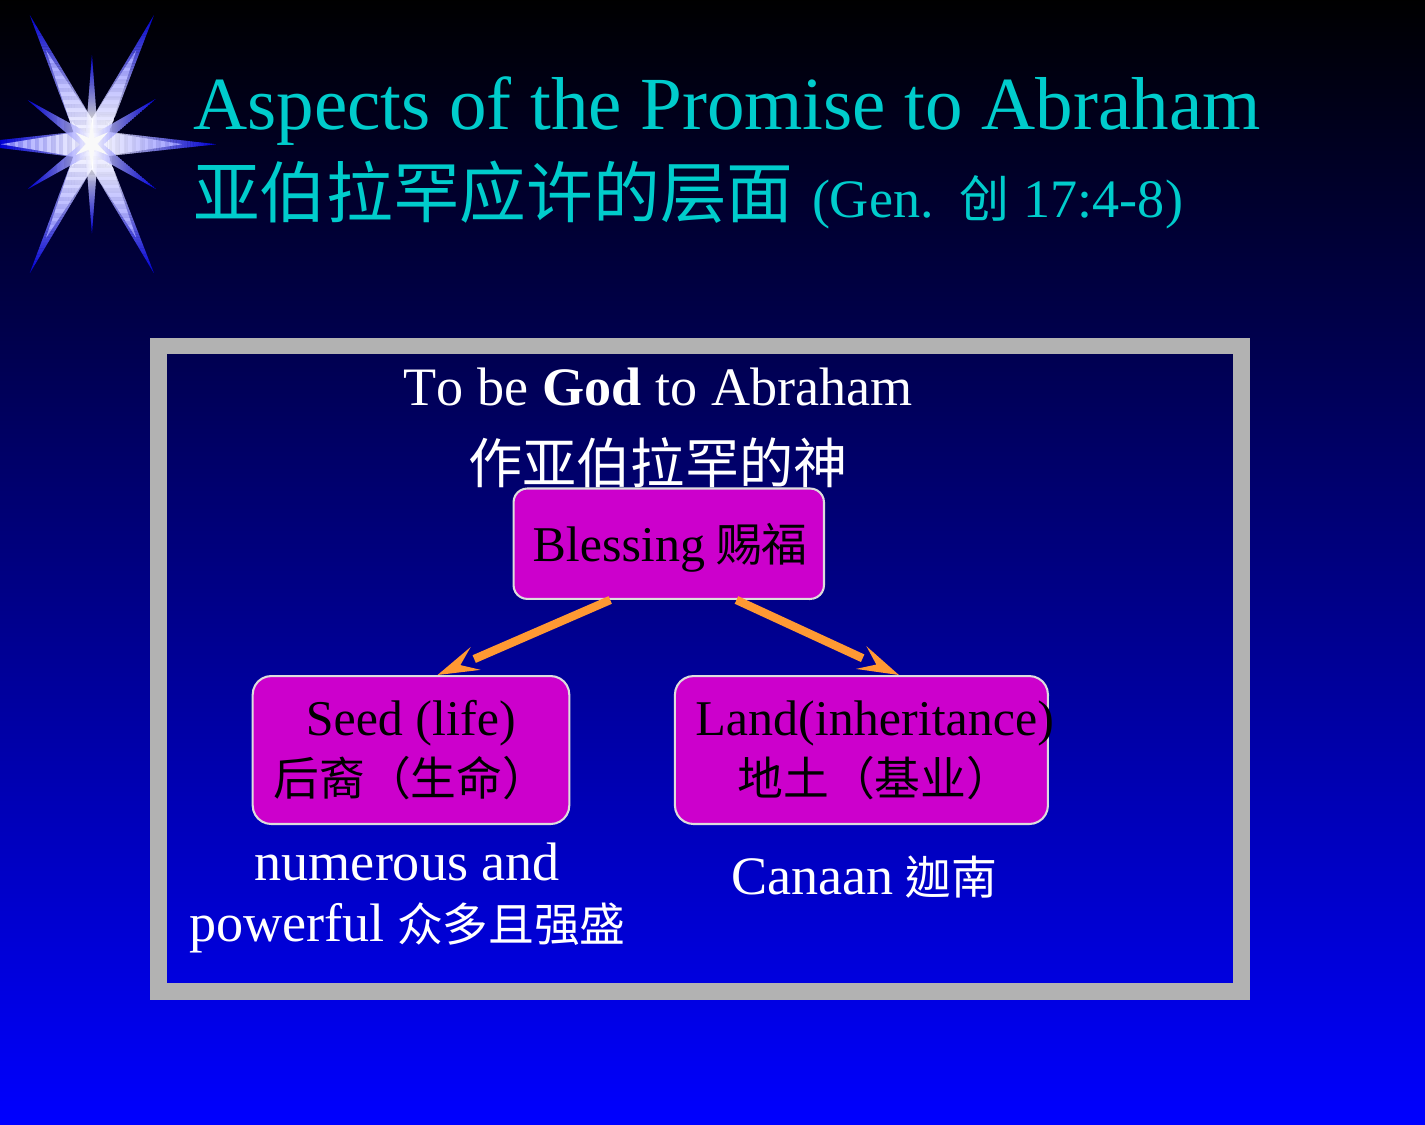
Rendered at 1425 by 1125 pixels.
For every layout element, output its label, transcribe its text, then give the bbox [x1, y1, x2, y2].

text_box Land(inheritance) 地土（基业） [674, 676, 1048, 824]
title Aspects of the Promise to Abraham 亚伯拉罕应许的层面(Gen. 创17:4-8) [178, 40, 1390, 260]
text_box Seed (life) 后裔（生命） [252, 676, 570, 824]
text_box numerous and powerful众多且强盛 [167, 825, 652, 963]
text_box Blessing赐福 [513, 508, 824, 599]
text_box Canaan迦南 [689, 837, 1040, 916]
text_box To be God to Abraham 作亚伯拉罕的神 [289, 349, 1028, 508]
